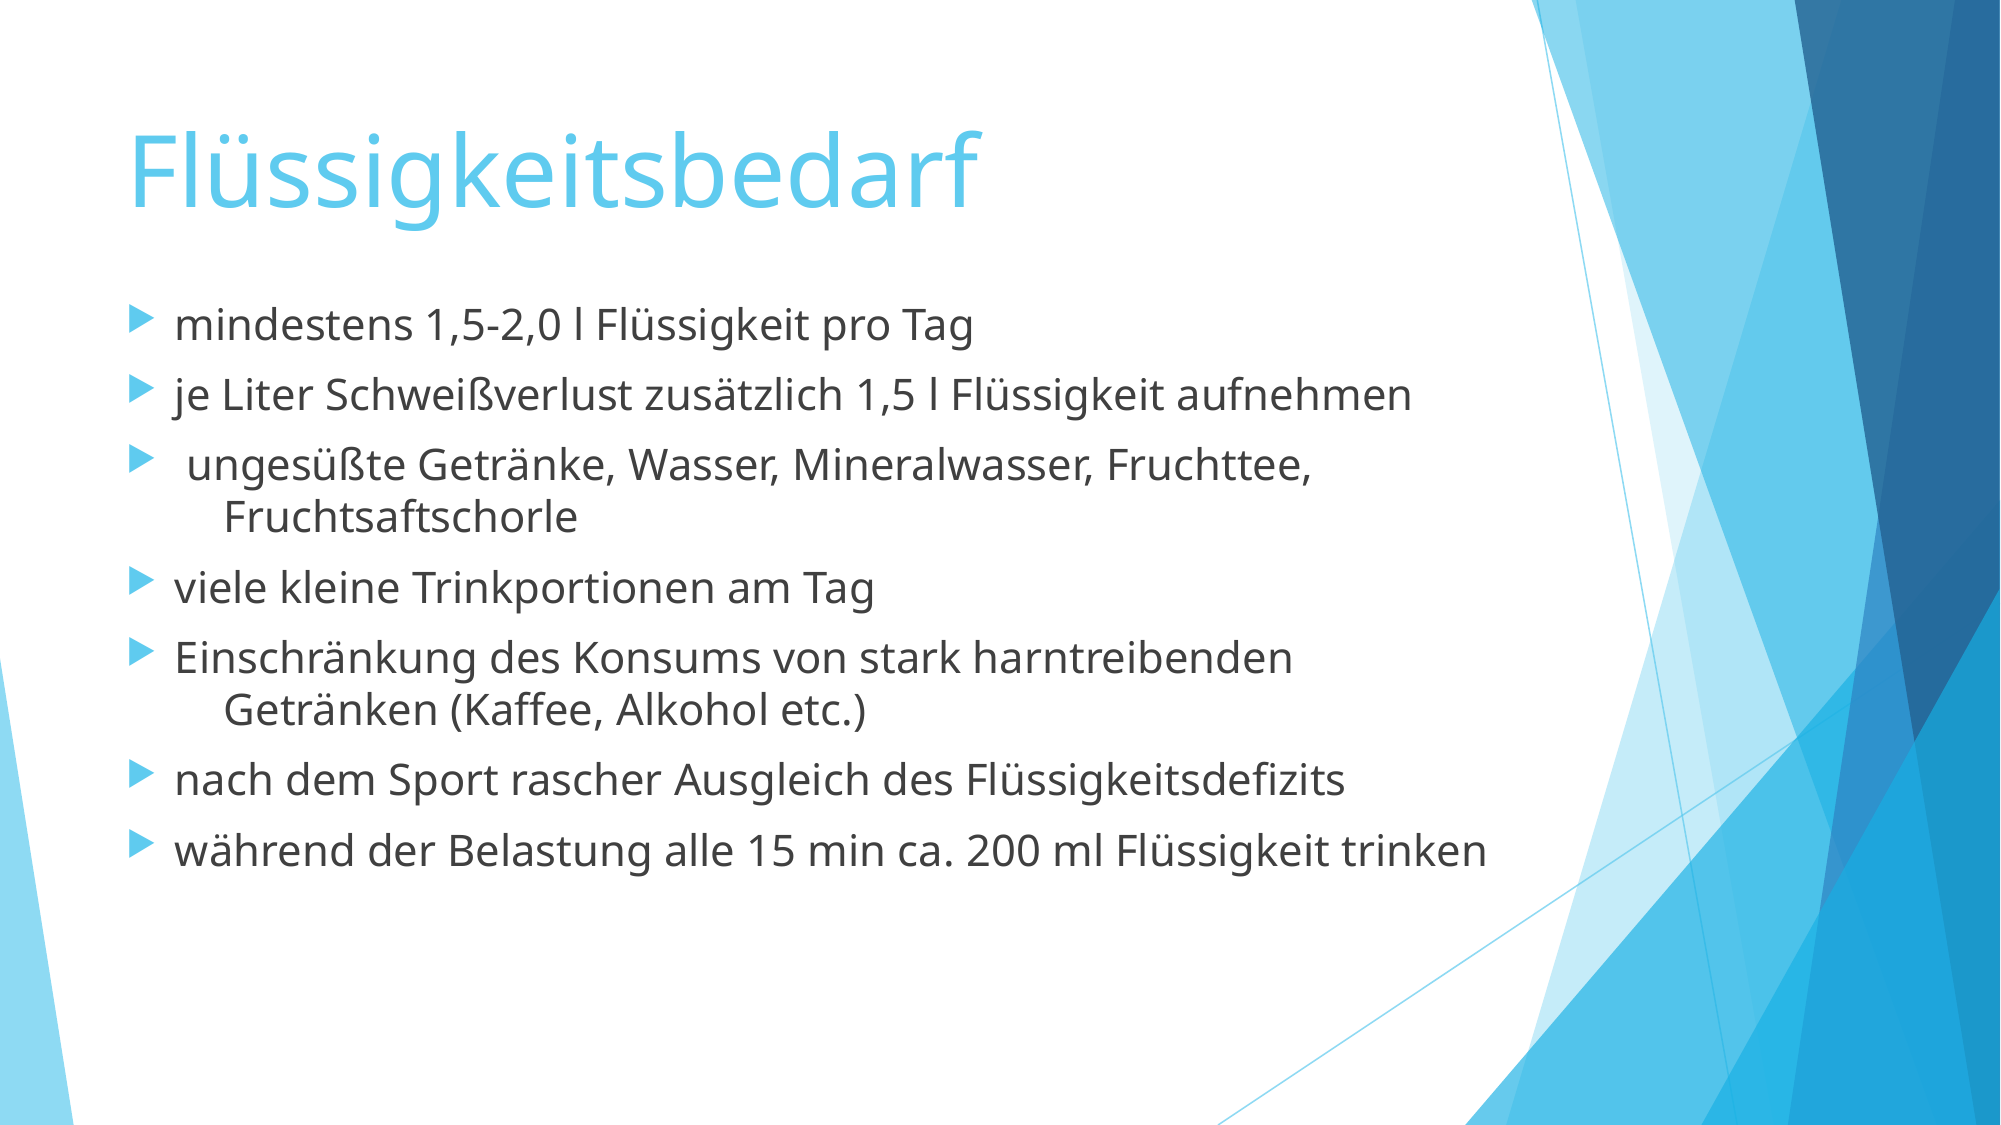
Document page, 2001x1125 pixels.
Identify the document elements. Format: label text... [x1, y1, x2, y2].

title Flüssigkeitsbedarf [111, 99, 1522, 289]
list mindestens 1,5-2,0 l Flüssigkeit pro Tag je Liter Schweißverlust zusätzlich 1,5 l Flüssigkeit aufnehmen ungesüßte Getränke, Wasser, Mineralwasser, Fruchttee, Fruchtsaftschorle viele kleine Trinkportionen am Tag Einschränkung des Konsums von stark harntreibenden Getränken (Kaffee, Alkohol etc.) nach dem Sport rascher Ausgleich des Flüssigkeitsdefizits während der Belastung alle 15 min ca. 200 ml Flüssigkeit trinken [111, 289, 1522, 926]
